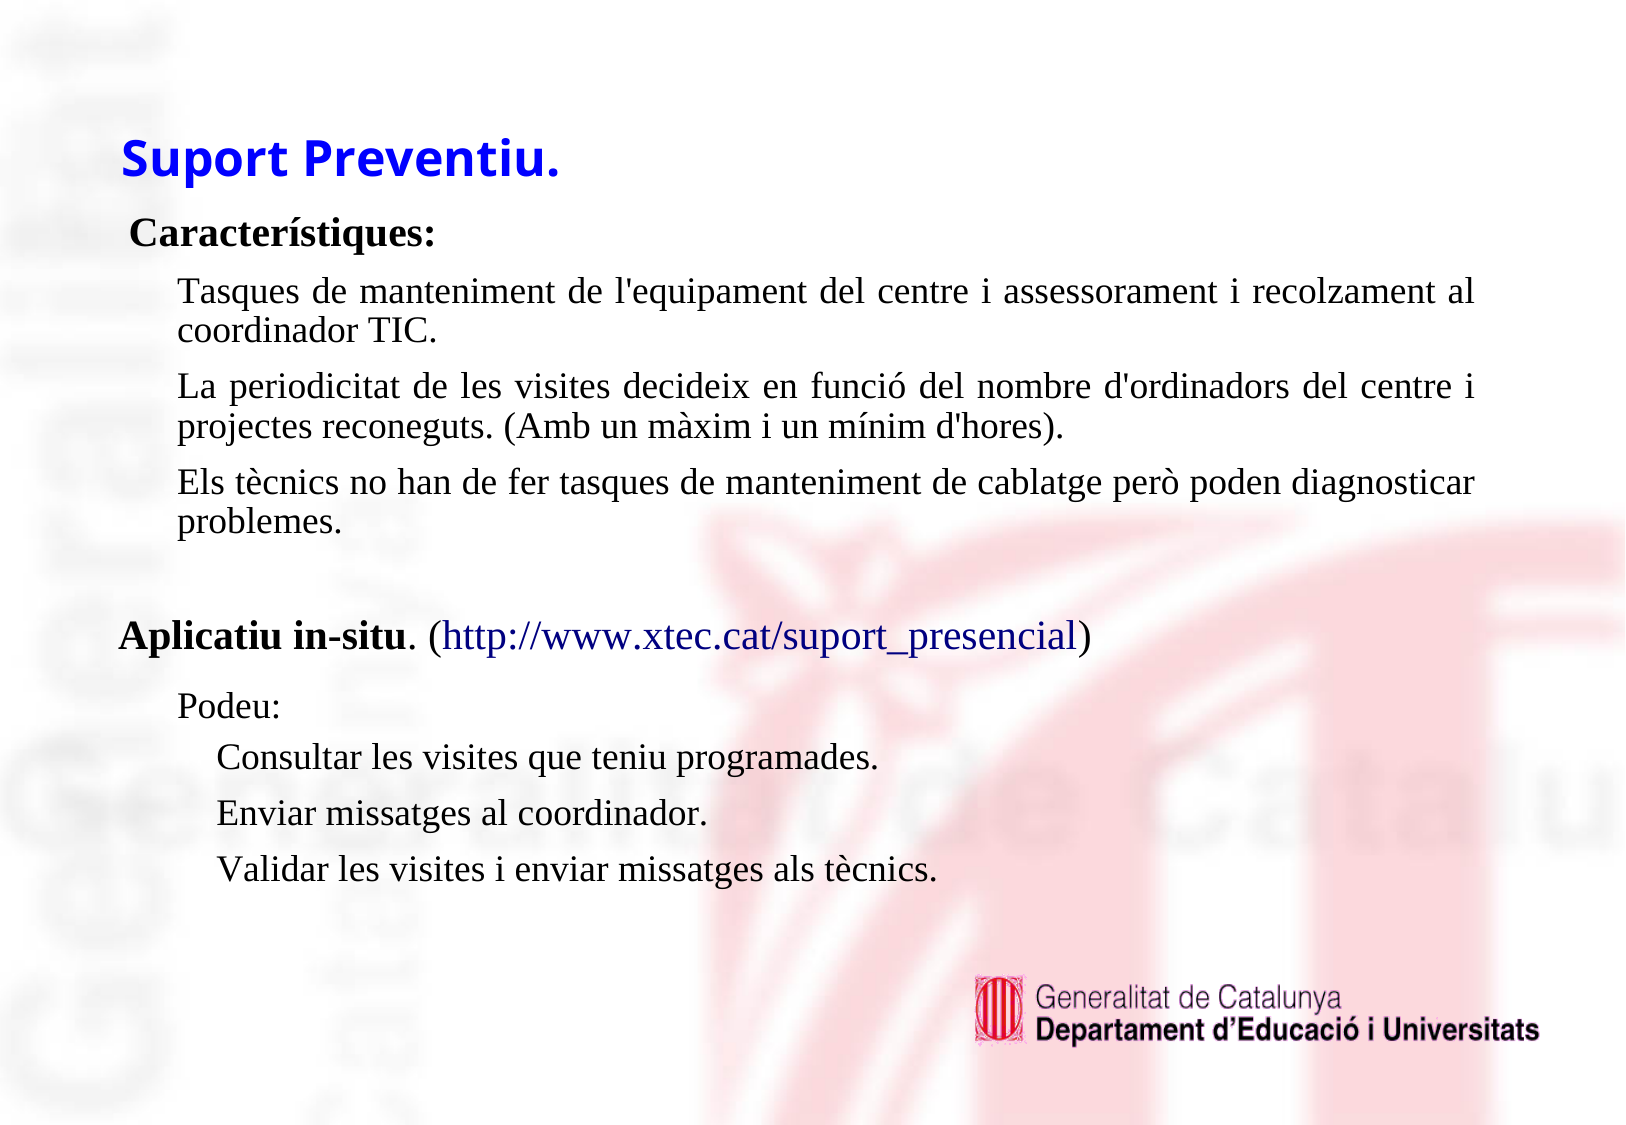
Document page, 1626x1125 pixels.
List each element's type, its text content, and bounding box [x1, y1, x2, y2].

subtitle Característiques: Tasques de manteniment de l'equipament del centre i assessorament i recolzament al coordinador TIC. La periodicitat de les visites decideix en funció del nombre d'ordinadors del centre i projectes reconeguts. (Amb un màxim i un mínim d'hores). Els tècnics no han de fer tasques de manteniment de cablatge però poden diagnosticar problemes. Aplicatiu in-situ. (http://www.xtec.cat/suport_presencial) Podeu: Consultar les visites que teniu programades. Enviar missatges al coordinador. Validar les visites i enviar missatges als tècnics. [118, 211, 1544, 1046]
title Suport Preventiu. [121, 107, 1151, 207]
picture [0, 0, 1626, 1125]
